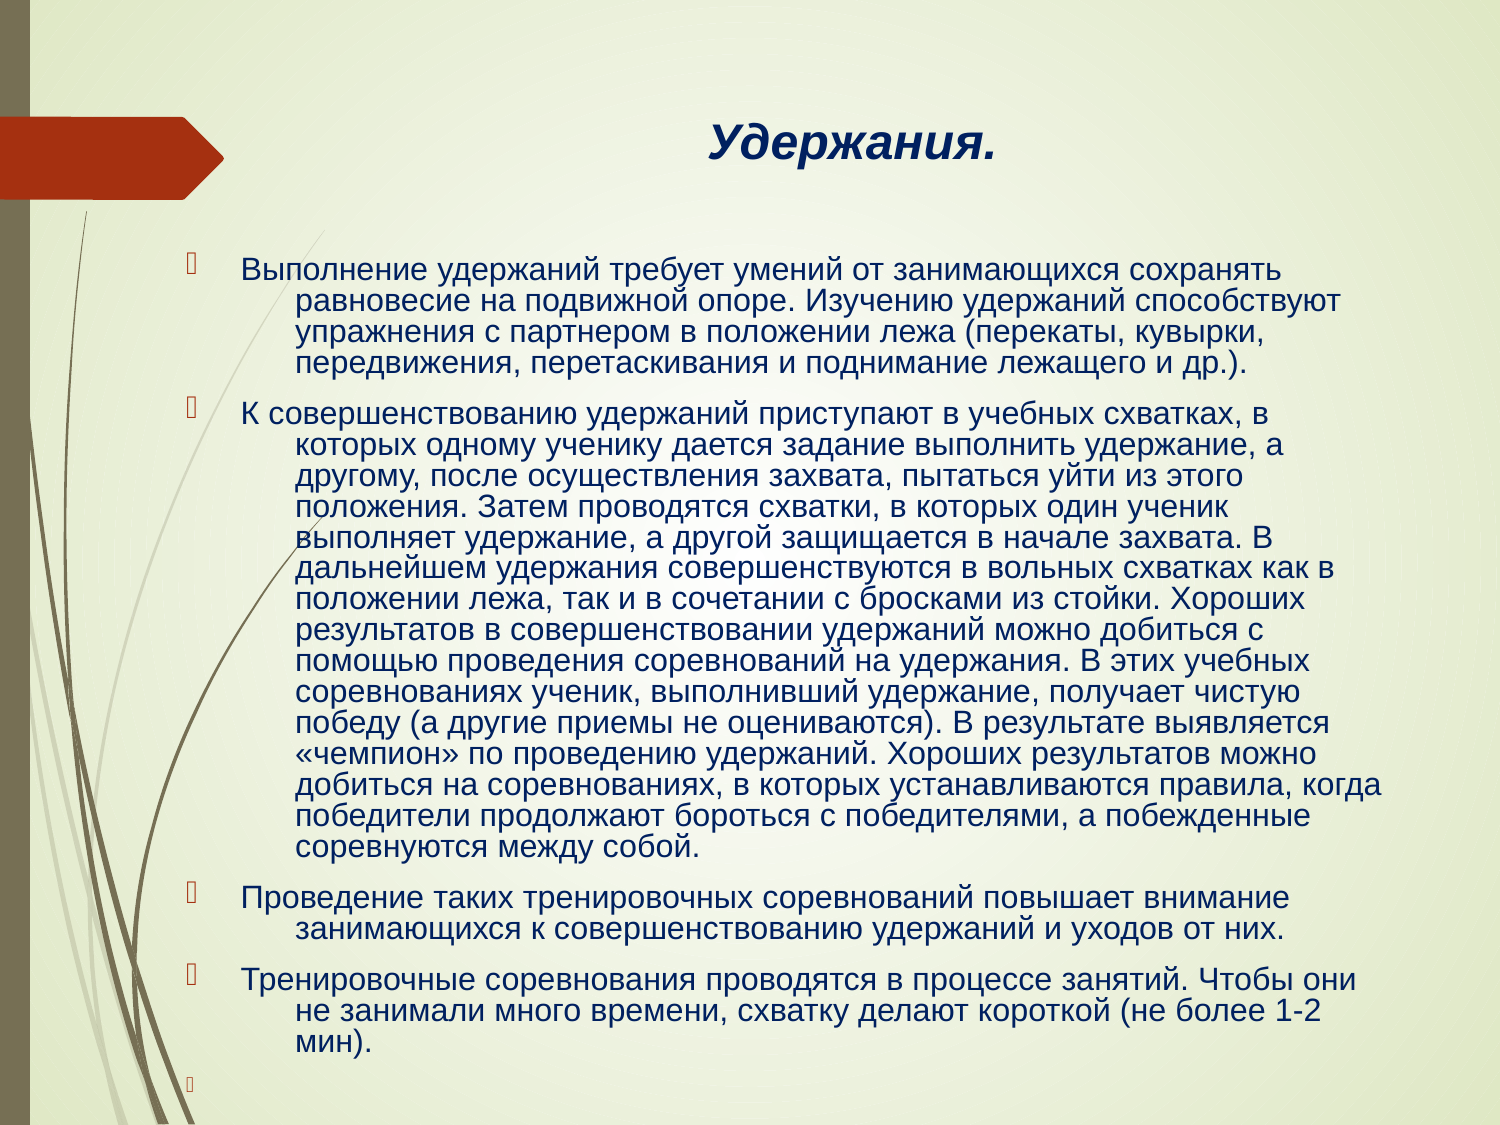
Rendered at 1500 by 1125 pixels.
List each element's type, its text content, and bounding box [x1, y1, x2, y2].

title Удержания. [319, 102, 1400, 206]
list Выполнение удержаний требует умений от занимающихся сохранять равновесие на подвижной опоре. Изучению удержаний способствуют упражнения с партнером в положении лежа (перекаты, кувырки, передвижения, перетаскивания и поднимание лежащего и др.). К совершенствованию удержаний приступают в учебных схватках, в которых одному ученику дается задание выполнить удержание, а другому, после осуществления захвата, пытаться уйти из этого положения. Затем проводятся схватки, в которых один ученик выполняет удержание, а другой защищается в начале захвата. В дальнейшем удержания совершенствуются в вольных схватках как в положении лежа, так и в сочетании с бросками из стойки. Хороших результатов в совершенствовании удержаний можно добиться с помощью проведения соревнований на удержания. В этих учебных соревнованиях ученик, выполнивший удержание, получает чистую победу (а другие приемы не оцениваются). В результате выявляется «чемпион» по проведению удержаний. Хороших результатов можно добиться на соревнованиях, в которых устанавливаются правила, когда победители продолжают бороться с победителями, а побежденные соревнуются между собой. Проведение таких тренировочных соревнований повышает внимание занимающихся к совершенствованию удержаний и уходов от них. Тренировочные соревнования проводятся в процессе занятий. Чтобы они не занимали много времени, схватку делают короткой (не более 1-2 мин). [171, 248, 1400, 1068]
